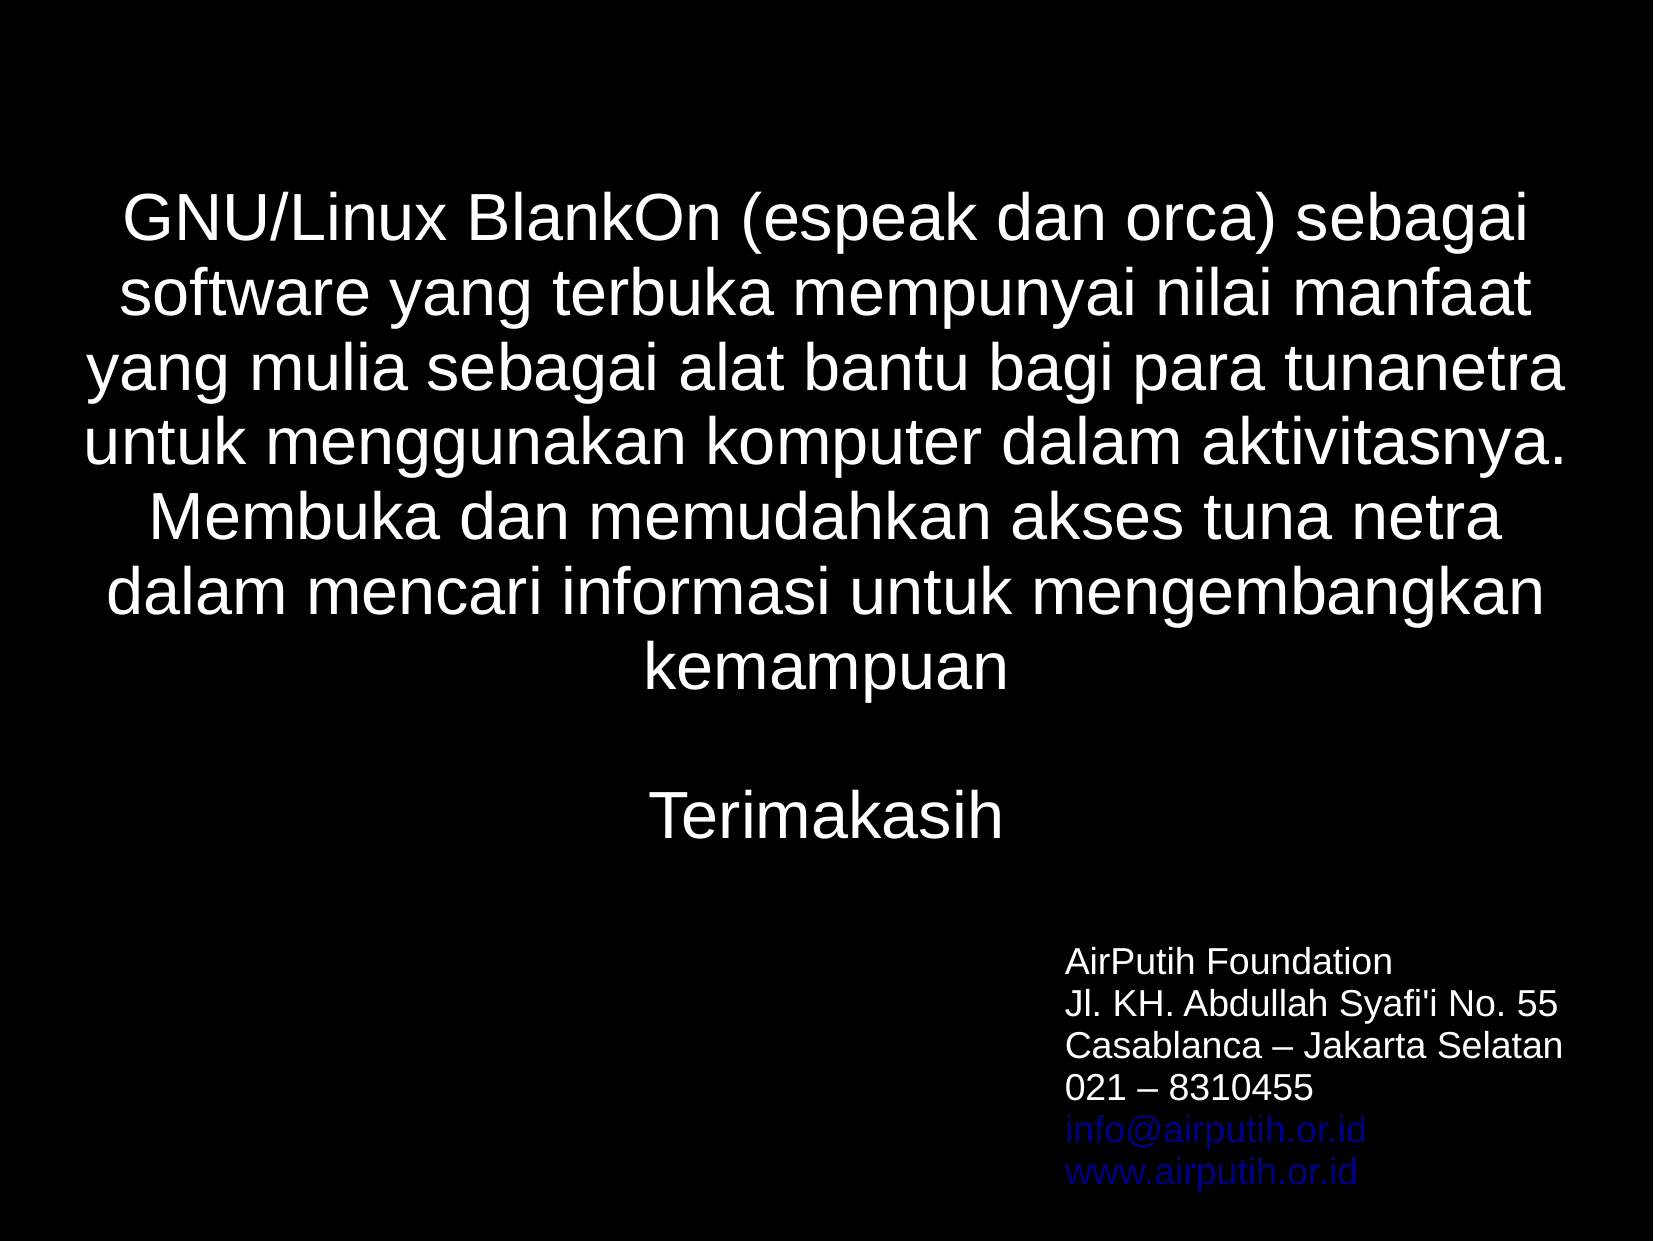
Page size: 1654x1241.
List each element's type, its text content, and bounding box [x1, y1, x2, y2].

subtitle GNU/Linux BlankOn (espeak dan orca) sebagai software yang terbuka mempunyai nilai manfaat yang mulia sebagai alat bantu bagi para tunanetra untuk menggunakan komputer dalam aktivitasnya. Membuka dan memudahkan akses tuna netra dalam mencari informasi untuk mengembangkan kemampuan Terimakasih [82, 114, 1571, 919]
text_box AirPutih Foundation Jl. KH. Abdullah Syafi'i No. 55 Casablanca – Jakarta Selatan 021 – 8310455 info@airputih.or.id www.airputih.or.id [1050, 933, 1613, 1201]
